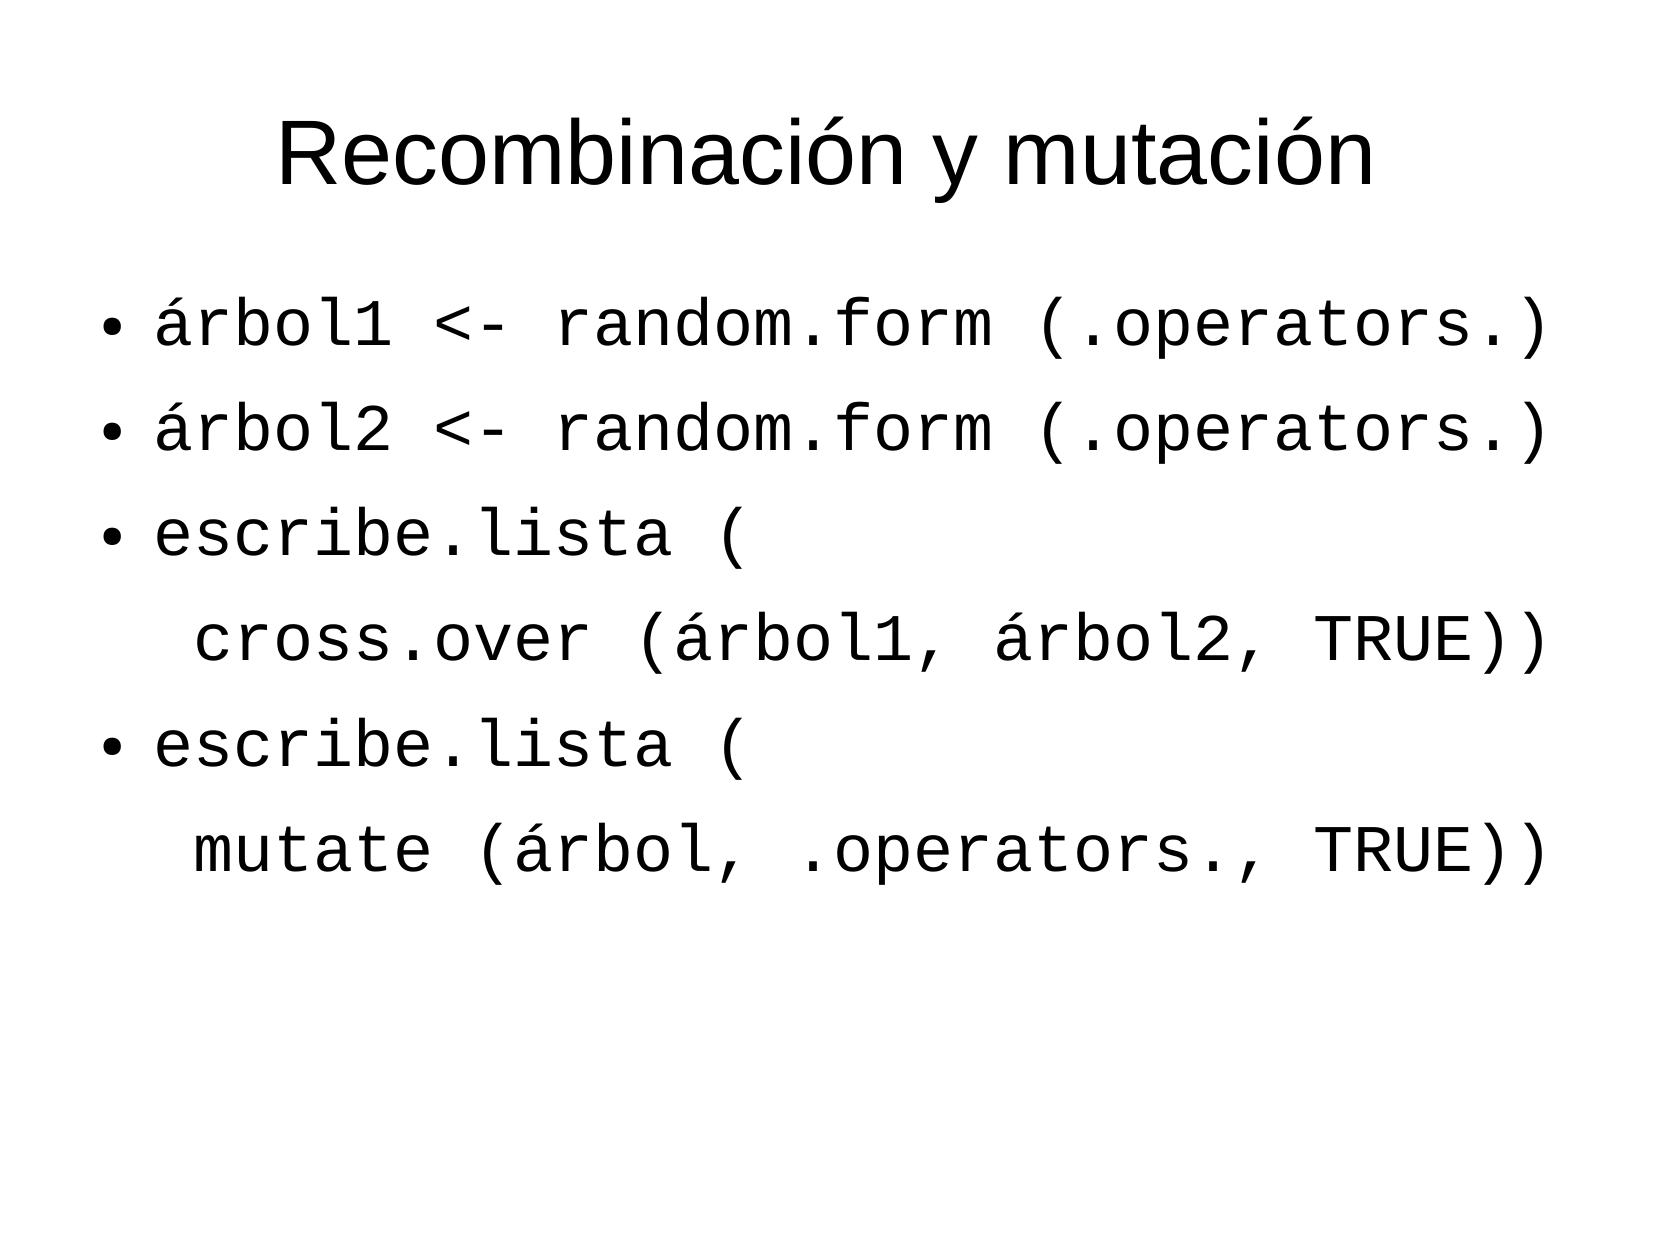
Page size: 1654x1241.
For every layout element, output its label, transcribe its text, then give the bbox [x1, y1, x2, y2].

list árbol1 <- random.form (.operators.) árbol2 <- random.form (.operators.) escribe.lista ( cross.over (árbol1, árbol2, TRUE)) escribe.lista ( mutate (árbol, .operators., TRUE)) [82, 290, 1571, 1010]
title Recombinación y mutación [82, 49, 1571, 257]
